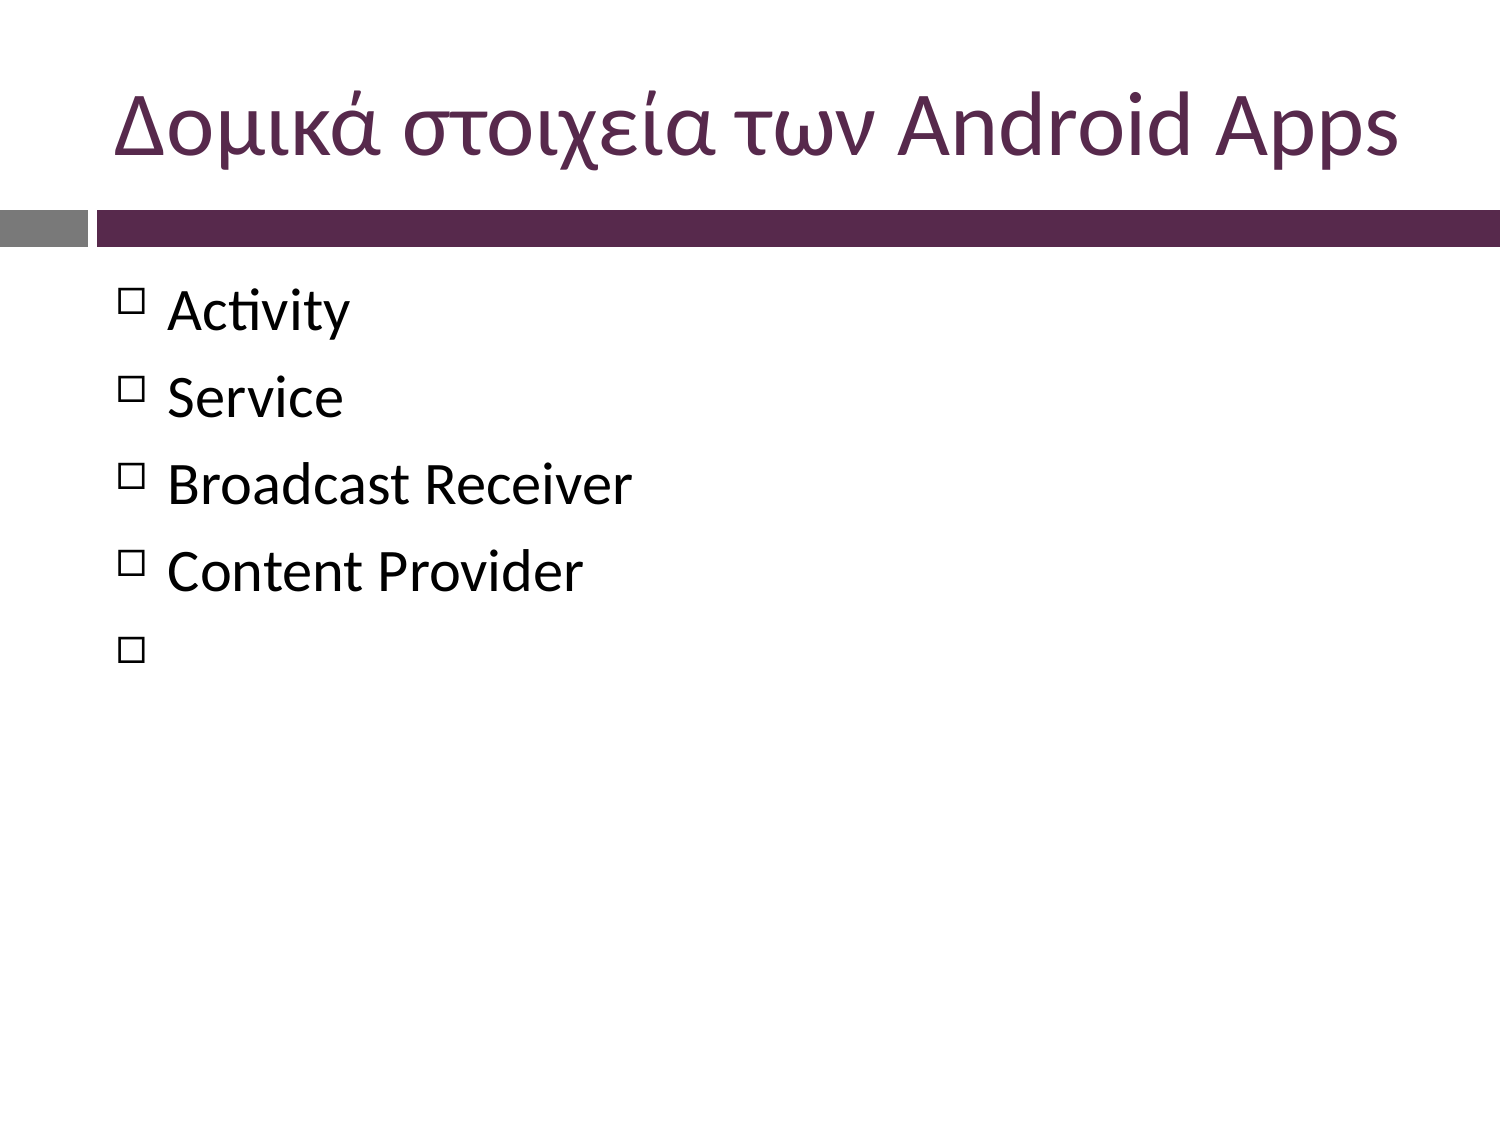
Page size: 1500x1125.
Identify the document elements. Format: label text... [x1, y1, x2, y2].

list Activity Service Broadcast Receiver Content Provider [100, 262, 1438, 1000]
title Δομικά στοιχεία των Android Apps [99, 37, 1438, 201]
